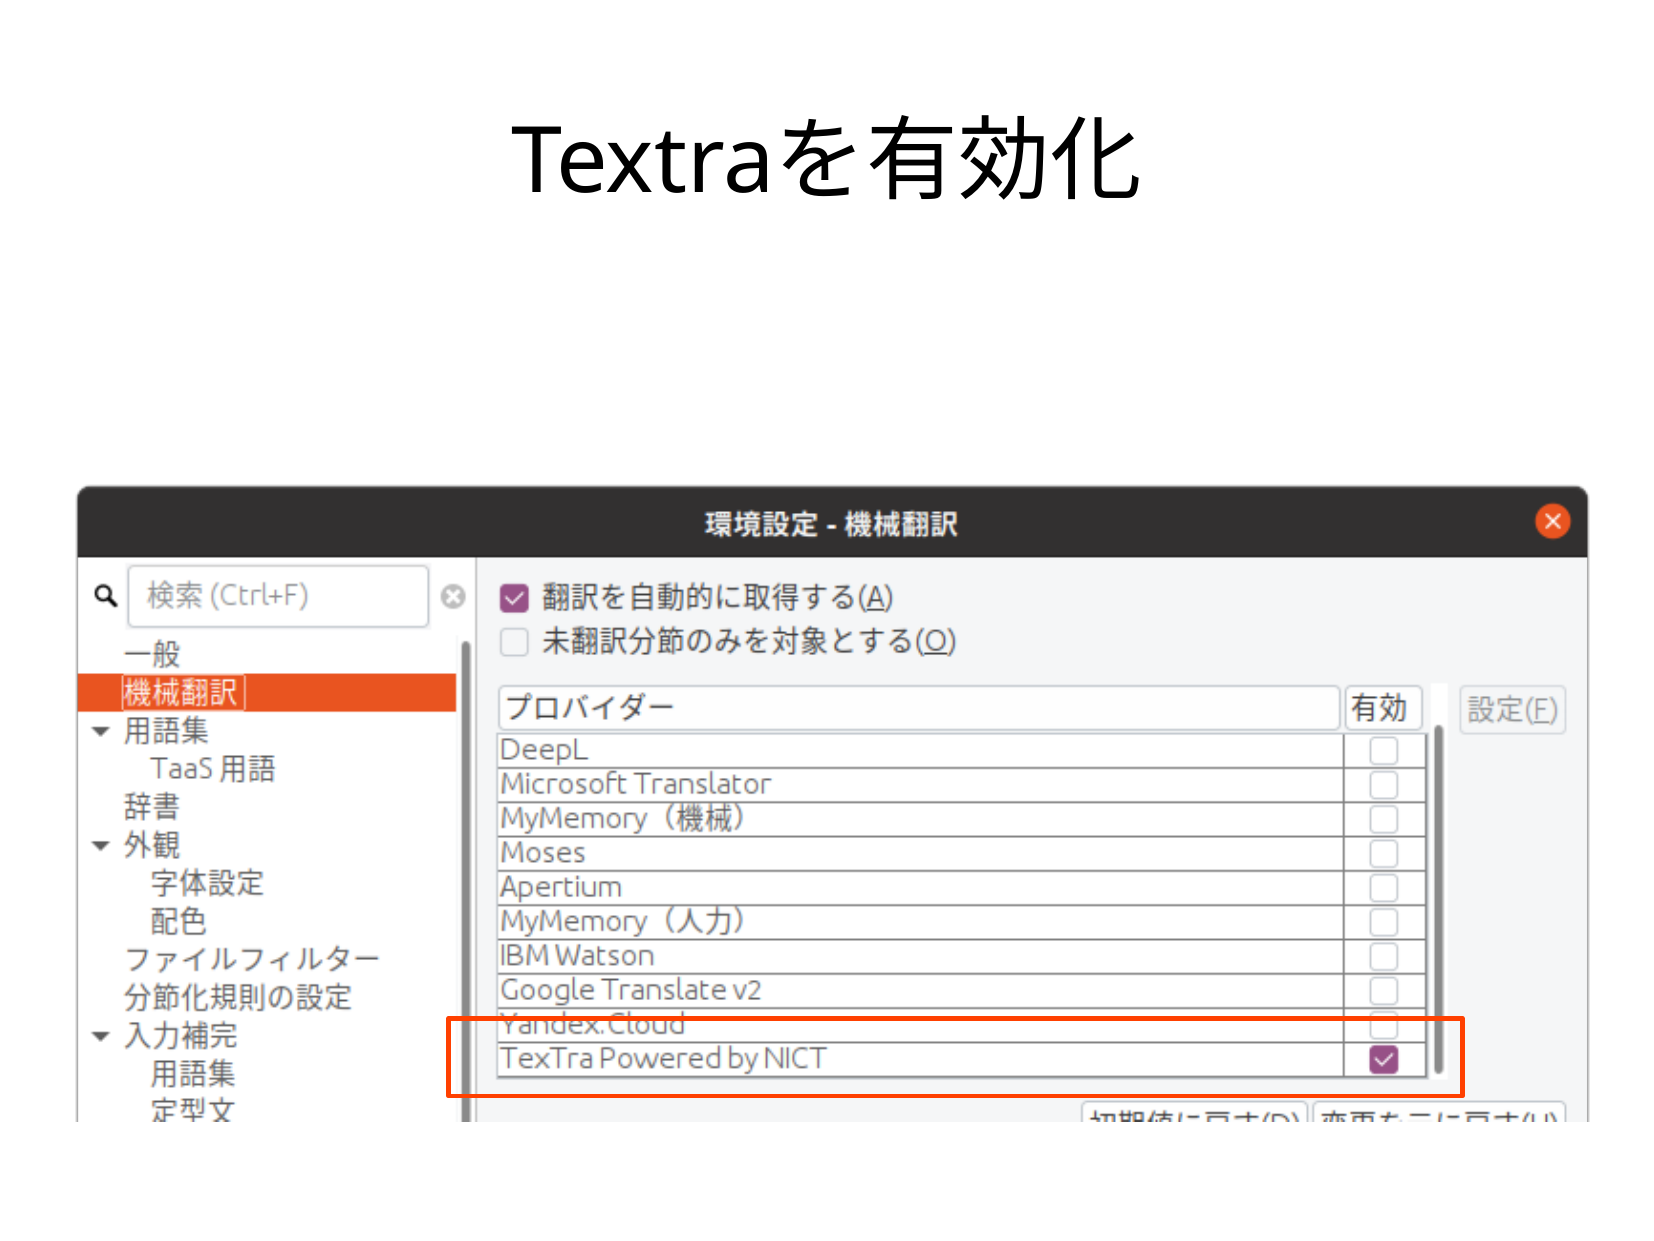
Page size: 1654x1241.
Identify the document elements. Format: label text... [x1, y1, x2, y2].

title Textraを有効化 [82, 49, 1571, 257]
picture [59, 472, 1607, 1123]
